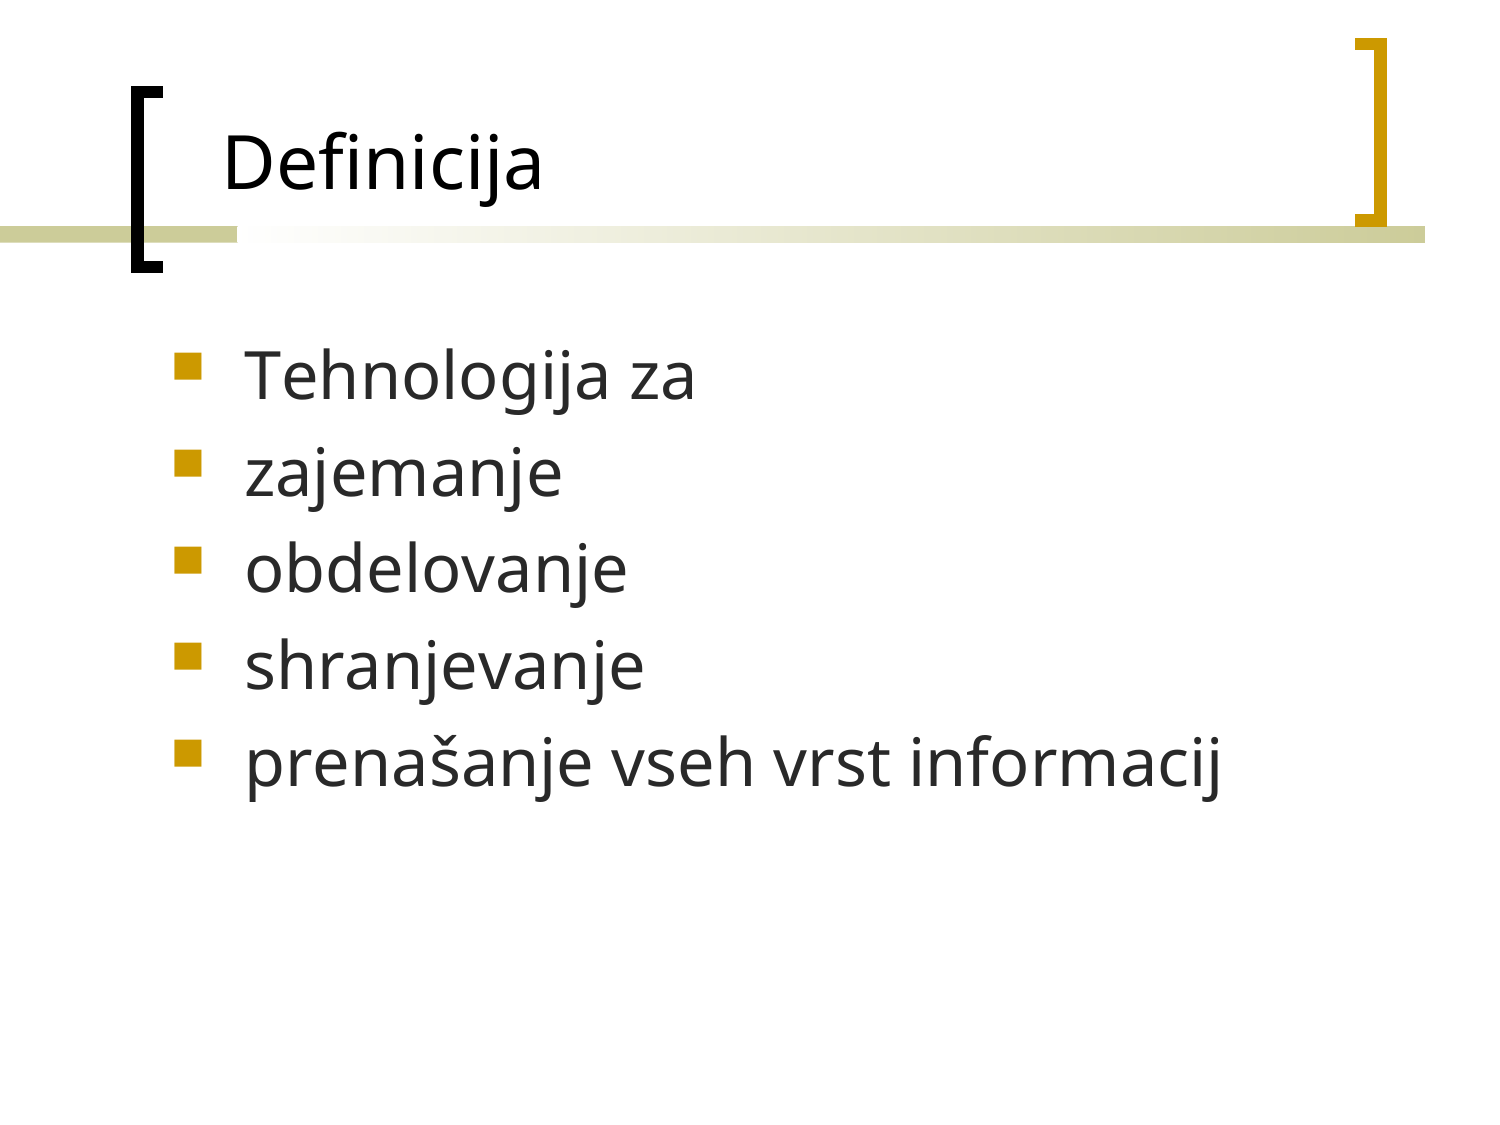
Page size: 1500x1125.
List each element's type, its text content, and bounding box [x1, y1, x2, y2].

list Tehnologija za zajemanje obdelovanje shranjevanje prenašanje vseh vrst informacij [155, 324, 1413, 1001]
title Definicija [206, 90, 1381, 213]
